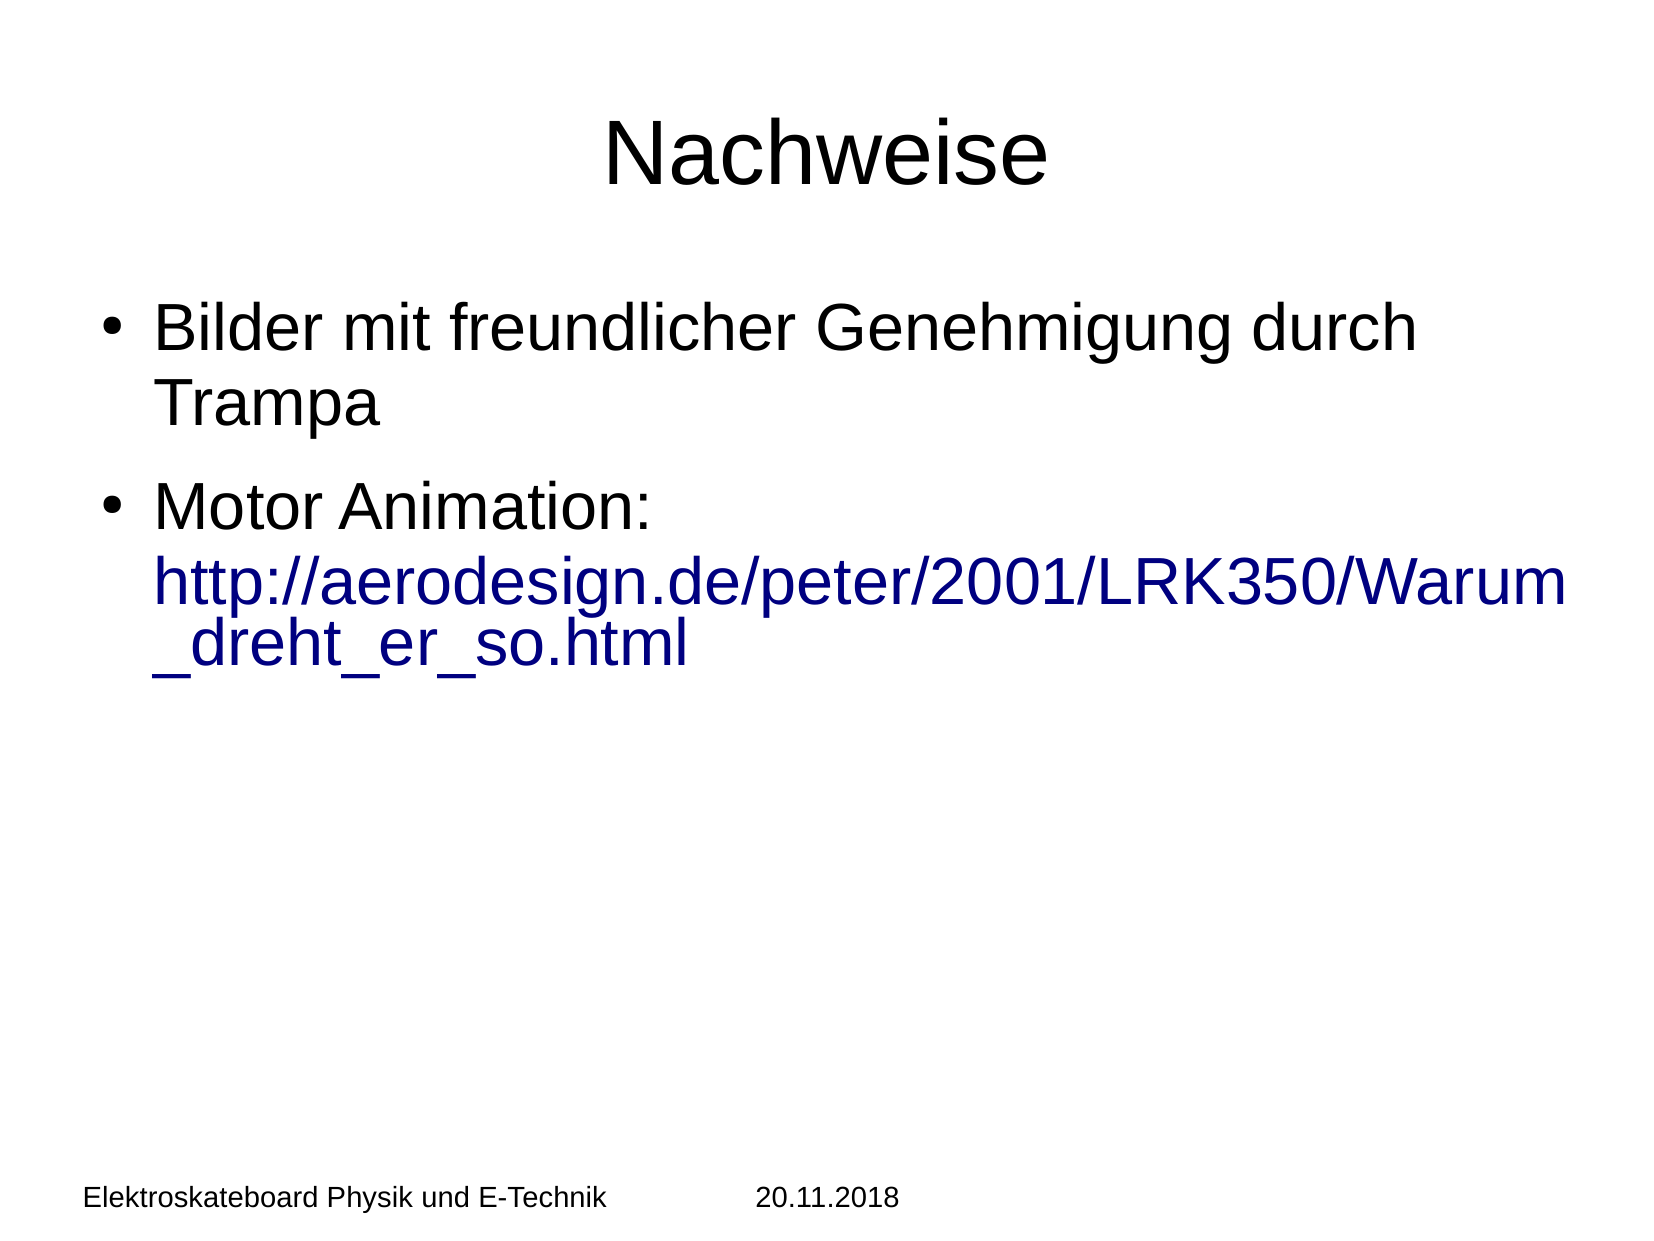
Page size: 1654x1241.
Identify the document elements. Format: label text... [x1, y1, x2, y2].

list Bilder mit freundlicher Genehmigung durch Trampa Motor Animation: http://aerodesign.de/peter/2001/LRK350/Warum_dreht_er_so.html [82, 290, 1571, 1010]
title Nachweise [82, 49, 1571, 257]
